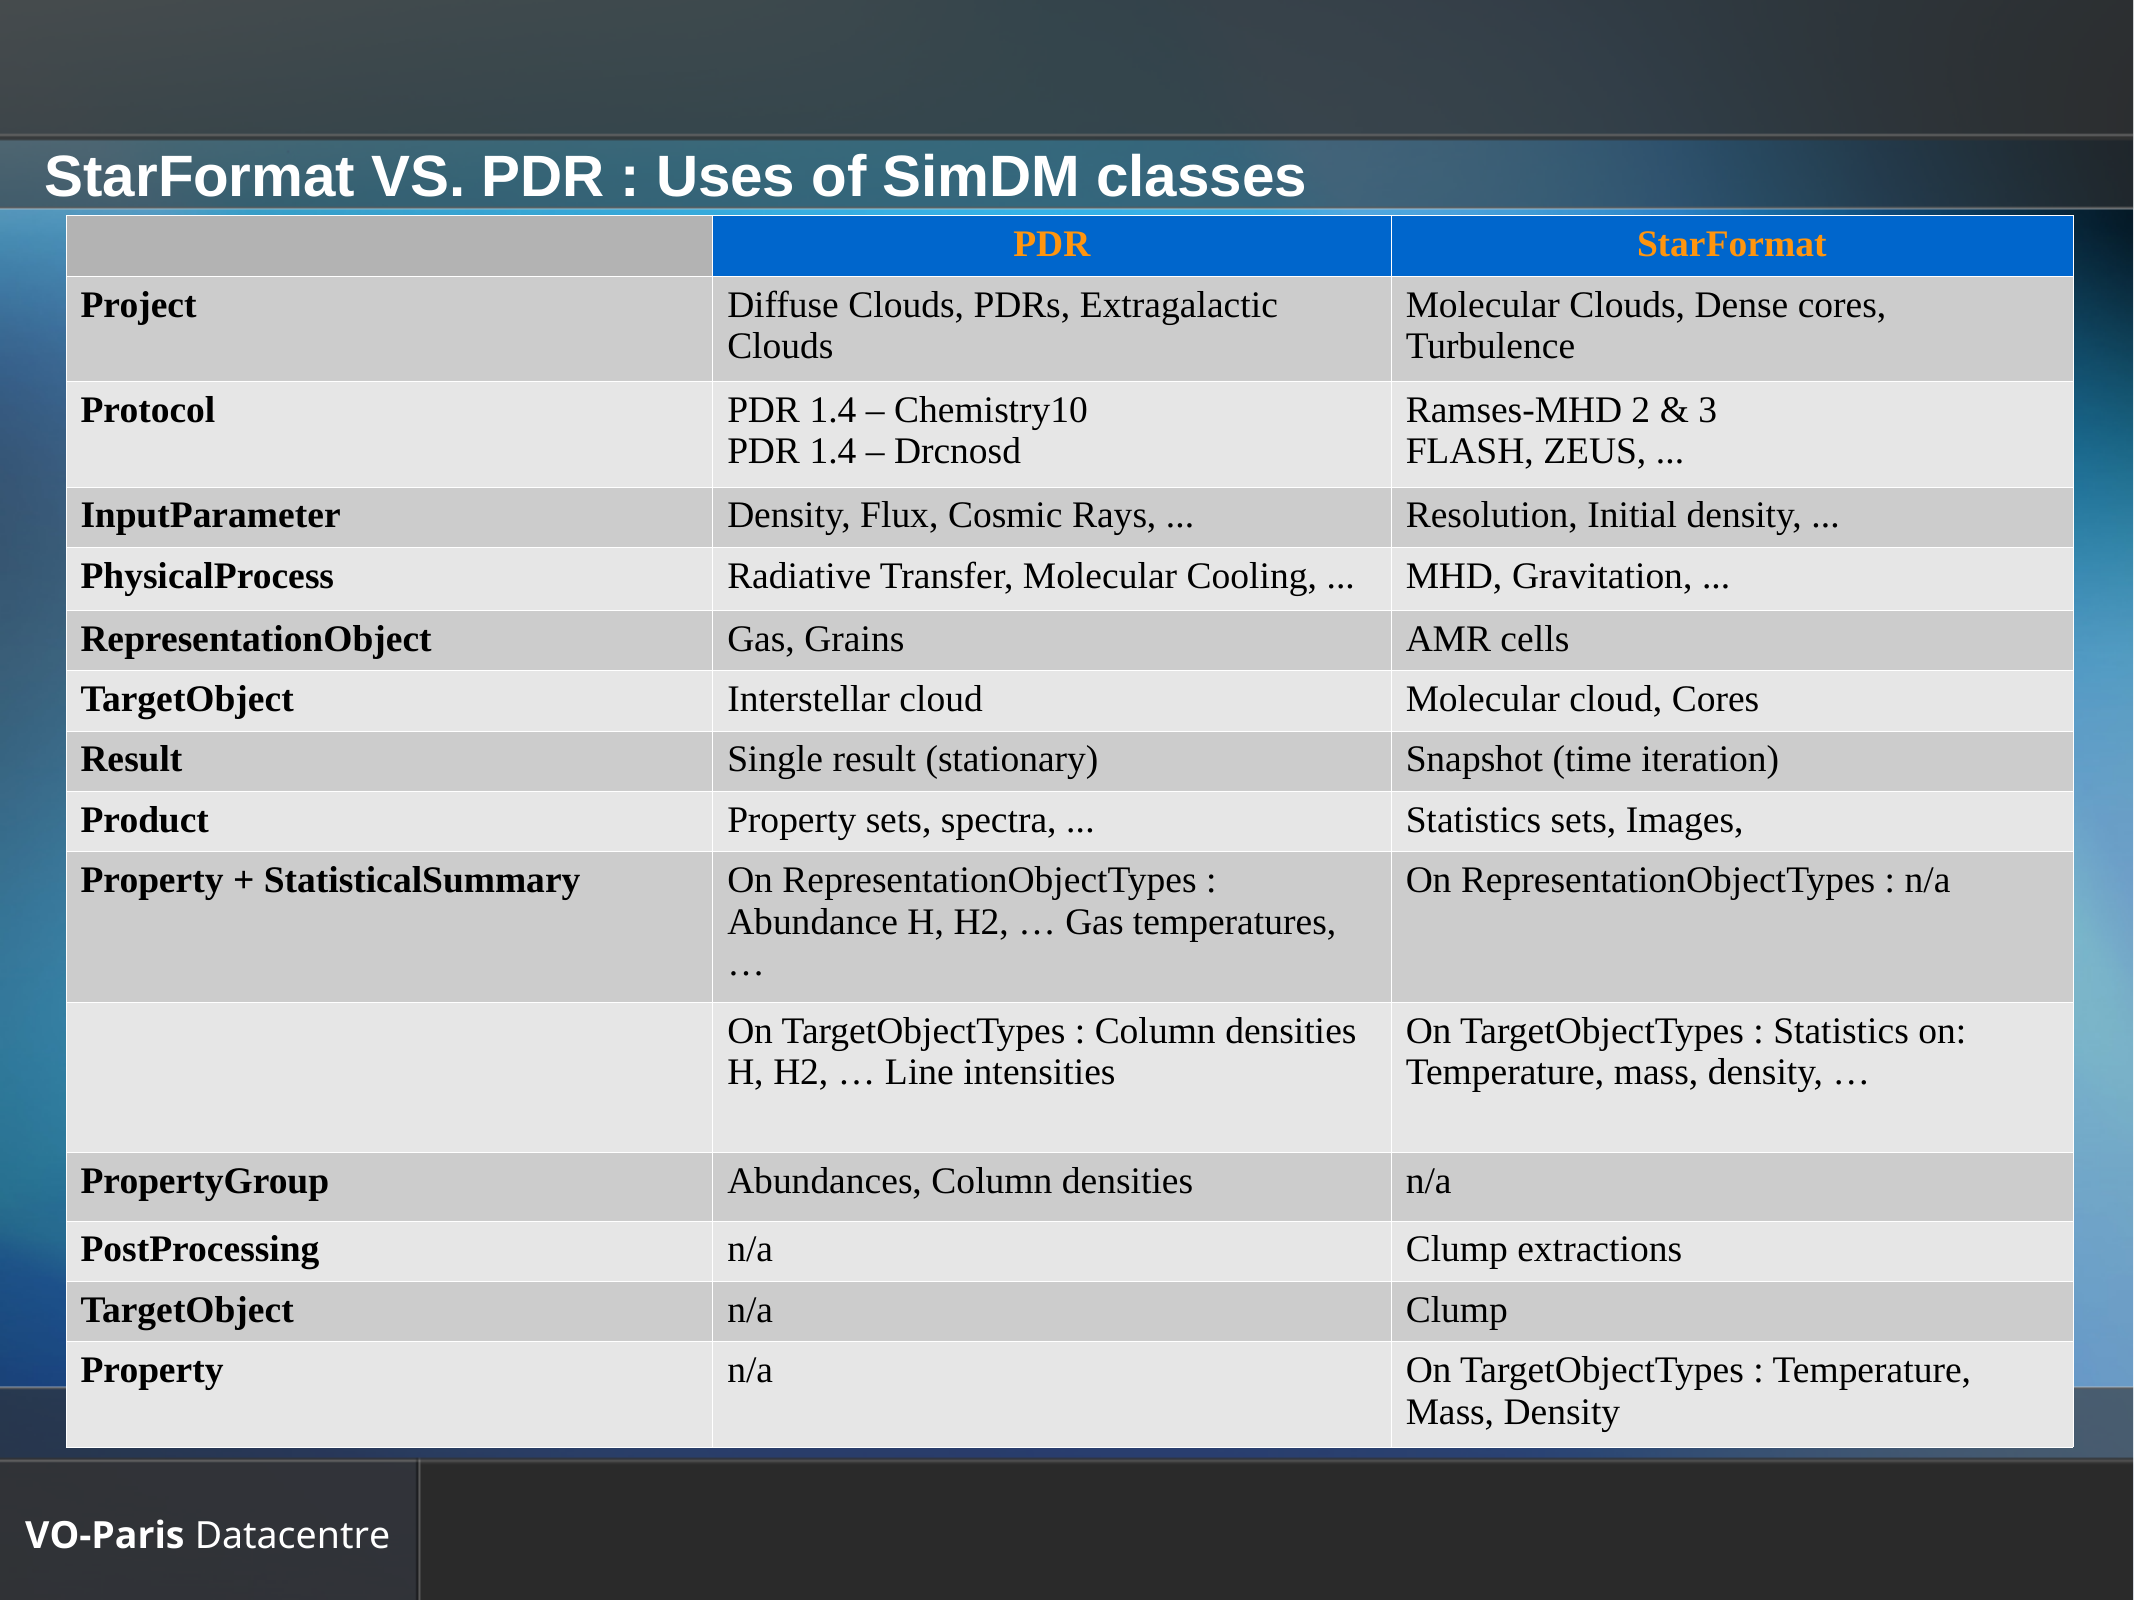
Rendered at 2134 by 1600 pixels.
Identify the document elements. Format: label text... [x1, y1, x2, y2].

table_cell On RepresentationObjectTypes : Abundance H, H2, … Gas temperatures, … [713, 852, 1391, 1002]
table_cell PostProcessing [67, 1222, 712, 1281]
table_cell Radiative Transfer, Molecular Cooling, ... [713, 548, 1391, 610]
table_cell Property sets, spectra, ... [713, 792, 1391, 851]
picture [0, 0, 2134, 1600]
table_cell Molecular Clouds, Dense cores, Turbulence [1392, 277, 2073, 381]
table_cell Snapshot (time iteration) [1392, 732, 2073, 791]
text_box VO-Paris Datacentre [0, 1502, 417, 1565]
table_cell n/a [1392, 1153, 2073, 1221]
table_cell Resolution, Initial density, ... [1392, 488, 2073, 547]
text_box StarFormat VS. PDR : Uses of SimDM classes [44, 137, 2032, 208]
table_cell PropertyGroup [67, 1153, 712, 1221]
table_cell Interstellar cloud [713, 671, 1391, 731]
table_cell Diffuse Clouds, PDRs, Extragalactic Clouds [713, 277, 1391, 381]
table_cell On TargetObjectTypes : Temperature, Mass, Density [1392, 1342, 2073, 1447]
table_header StarFormat [1392, 216, 2073, 276]
table_cell AMR cells [1392, 611, 2073, 670]
table_cell TargetObject [67, 1282, 712, 1341]
table_cell PhysicalProcess [67, 548, 712, 610]
table_header [67, 216, 712, 276]
table_cell n/a [713, 1342, 1391, 1447]
table_cell Clump extractions [1392, 1222, 2073, 1281]
table_cell n/a [713, 1282, 1391, 1341]
table_cell Statistics sets, Images, [1392, 792, 2073, 851]
table_header PDR [713, 216, 1391, 276]
table_cell [67, 1003, 712, 1152]
table_cell PDR 1.4 – Chemistry10 PDR 1.4 – Drcnosd [713, 382, 1391, 487]
table_cell Property + StatisticalSummary [67, 852, 712, 1002]
table_cell TargetObject [67, 671, 712, 731]
table_cell On TargetObjectTypes : Statistics on: Temperature, mass, density, … [1392, 1003, 2073, 1152]
table_cell Clump [1392, 1282, 2073, 1341]
table_cell n/a [713, 1222, 1391, 1281]
table_cell Single result (stationary) [713, 732, 1391, 791]
table_cell Product [67, 792, 712, 851]
table_cell RepresentationObject [67, 611, 712, 670]
table_cell Project [67, 277, 712, 381]
table_cell On TargetObjectTypes : Column densities H, H2, … Line intensities [713, 1003, 1391, 1152]
table_cell Property [67, 1342, 712, 1447]
table_cell On RepresentationObjectTypes : n/a [1392, 852, 2073, 1002]
table_cell MHD, Gravitation, ... [1392, 548, 2073, 610]
table_cell InputParameter [67, 488, 712, 547]
table_cell Molecular cloud, Cores [1392, 671, 2073, 731]
table_cell Ramses-MHD 2 & 3 FLASH, ZEUS, ... [1392, 382, 2073, 487]
table_cell Abundances, Column densities [713, 1153, 1391, 1221]
table_cell Result [67, 732, 712, 791]
table_cell Density, Flux, Cosmic Rays, ... [713, 488, 1391, 547]
table_cell Gas, Grains [713, 611, 1391, 670]
table_cell Protocol [67, 382, 712, 487]
